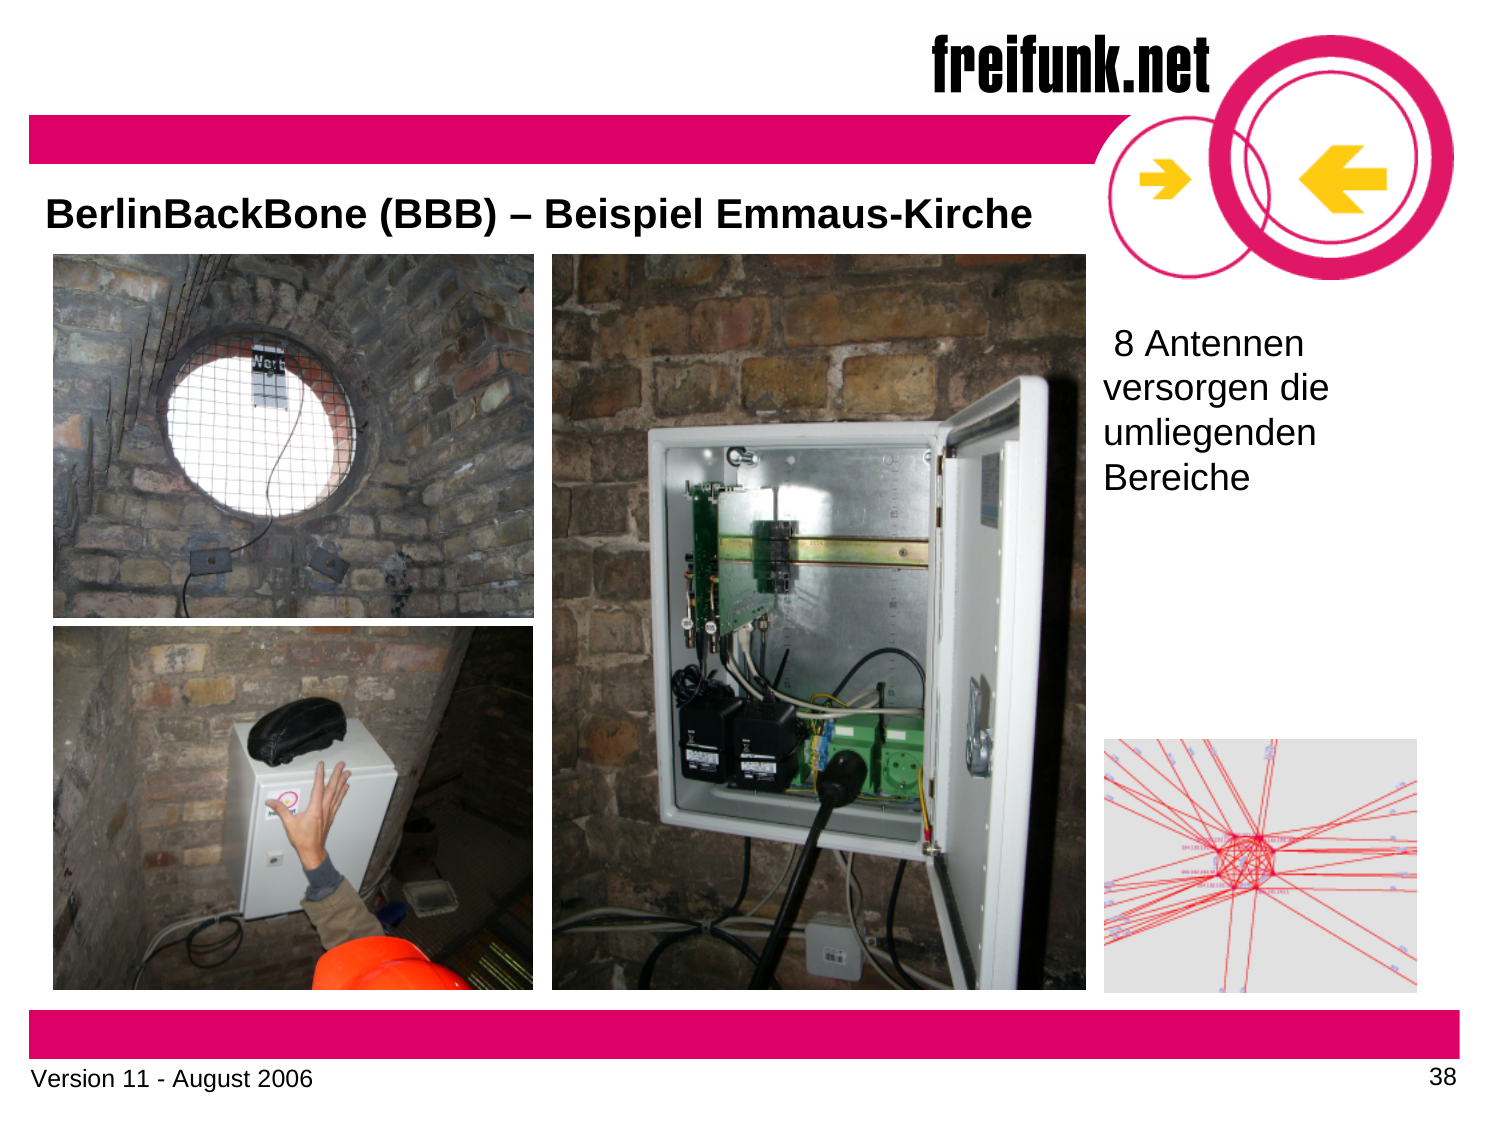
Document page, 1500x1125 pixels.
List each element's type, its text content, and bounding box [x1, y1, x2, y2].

picture [53, 626, 533, 990]
picture [932, 34, 1454, 280]
picture [552, 254, 1086, 990]
text_box BerlinBackBone (BBB) – Beispiel Emmaus-Kirche [44, 187, 1141, 267]
picture [53, 254, 534, 618]
picture [1104, 739, 1417, 993]
text_box 8 Antennen versorgen die umliegenden Bereiche [1103, 319, 1383, 579]
